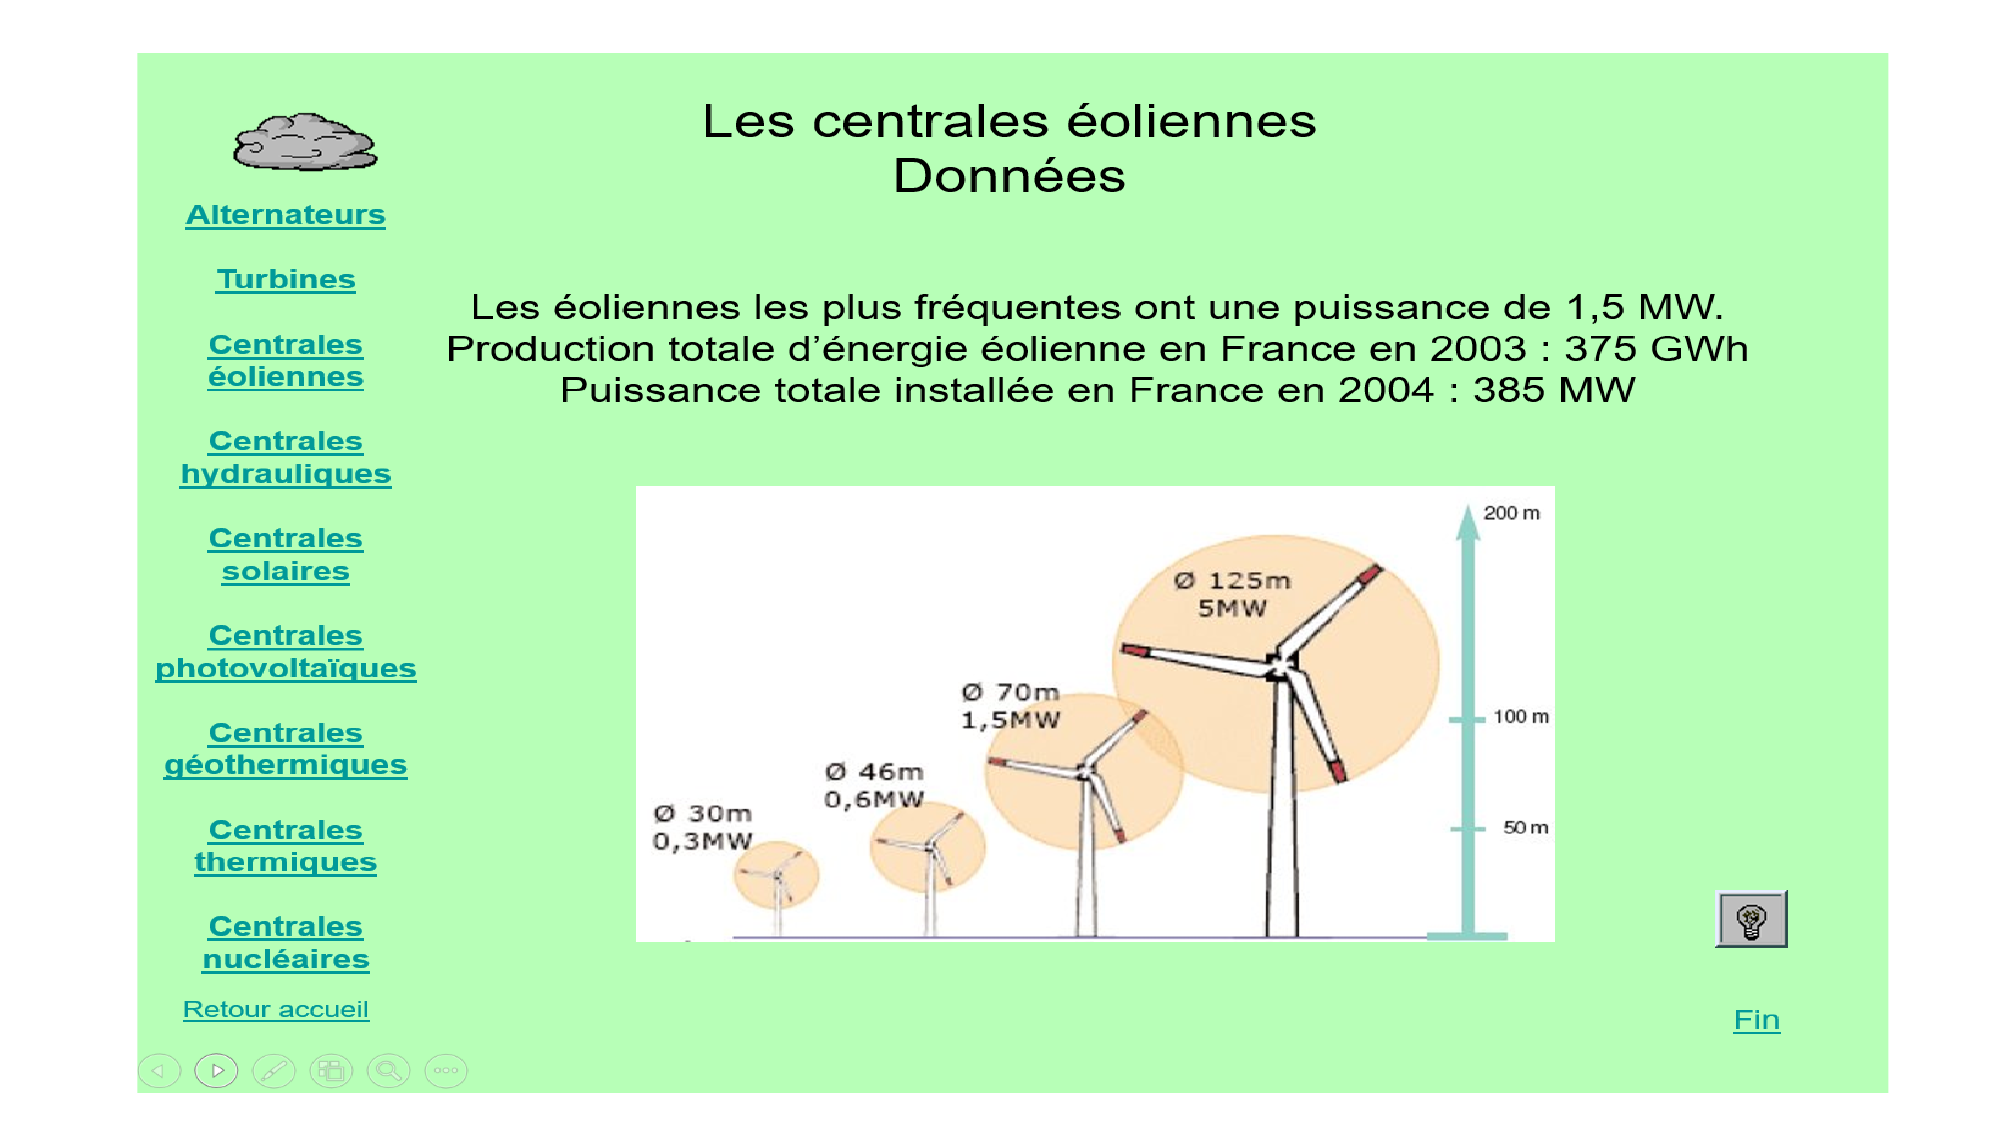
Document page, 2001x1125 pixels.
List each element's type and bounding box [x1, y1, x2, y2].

picture [137, 53, 1889, 1093]
